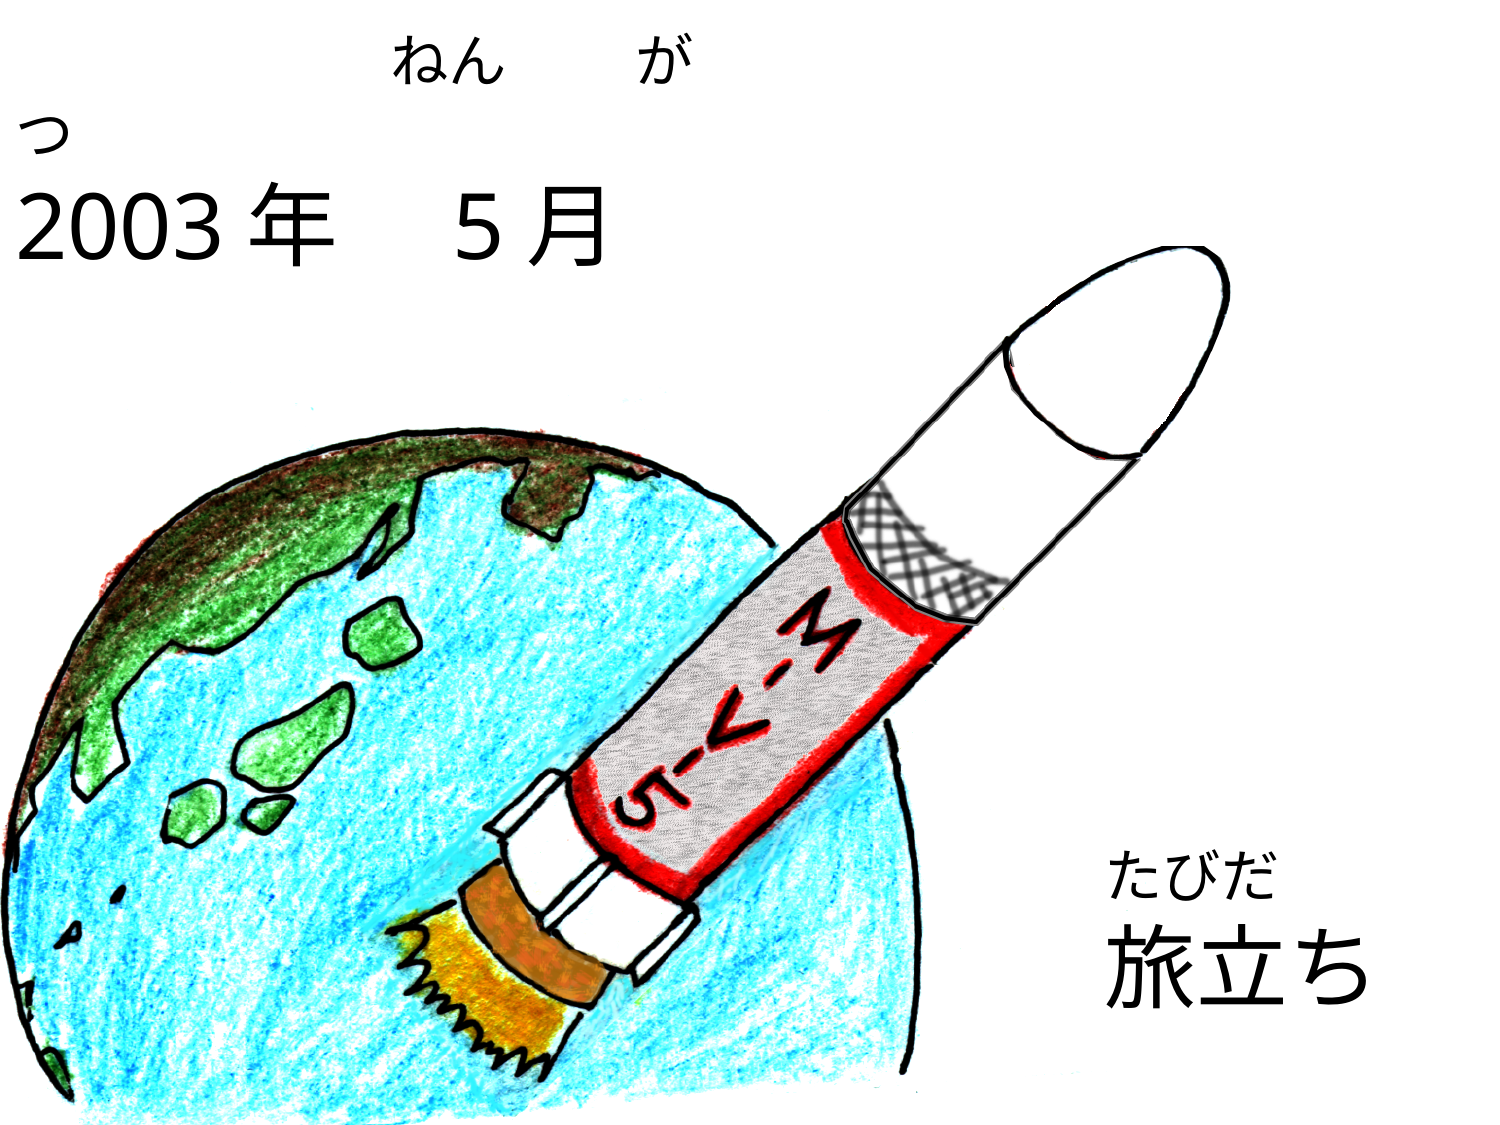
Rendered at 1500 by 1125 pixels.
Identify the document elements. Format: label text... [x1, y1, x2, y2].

text_box たびだ 旅立ち [1089, 832, 1430, 1029]
text_box ねん がつ 2003年 5月 [0, 0, 750, 285]
picture [0, 246, 1231, 1125]
